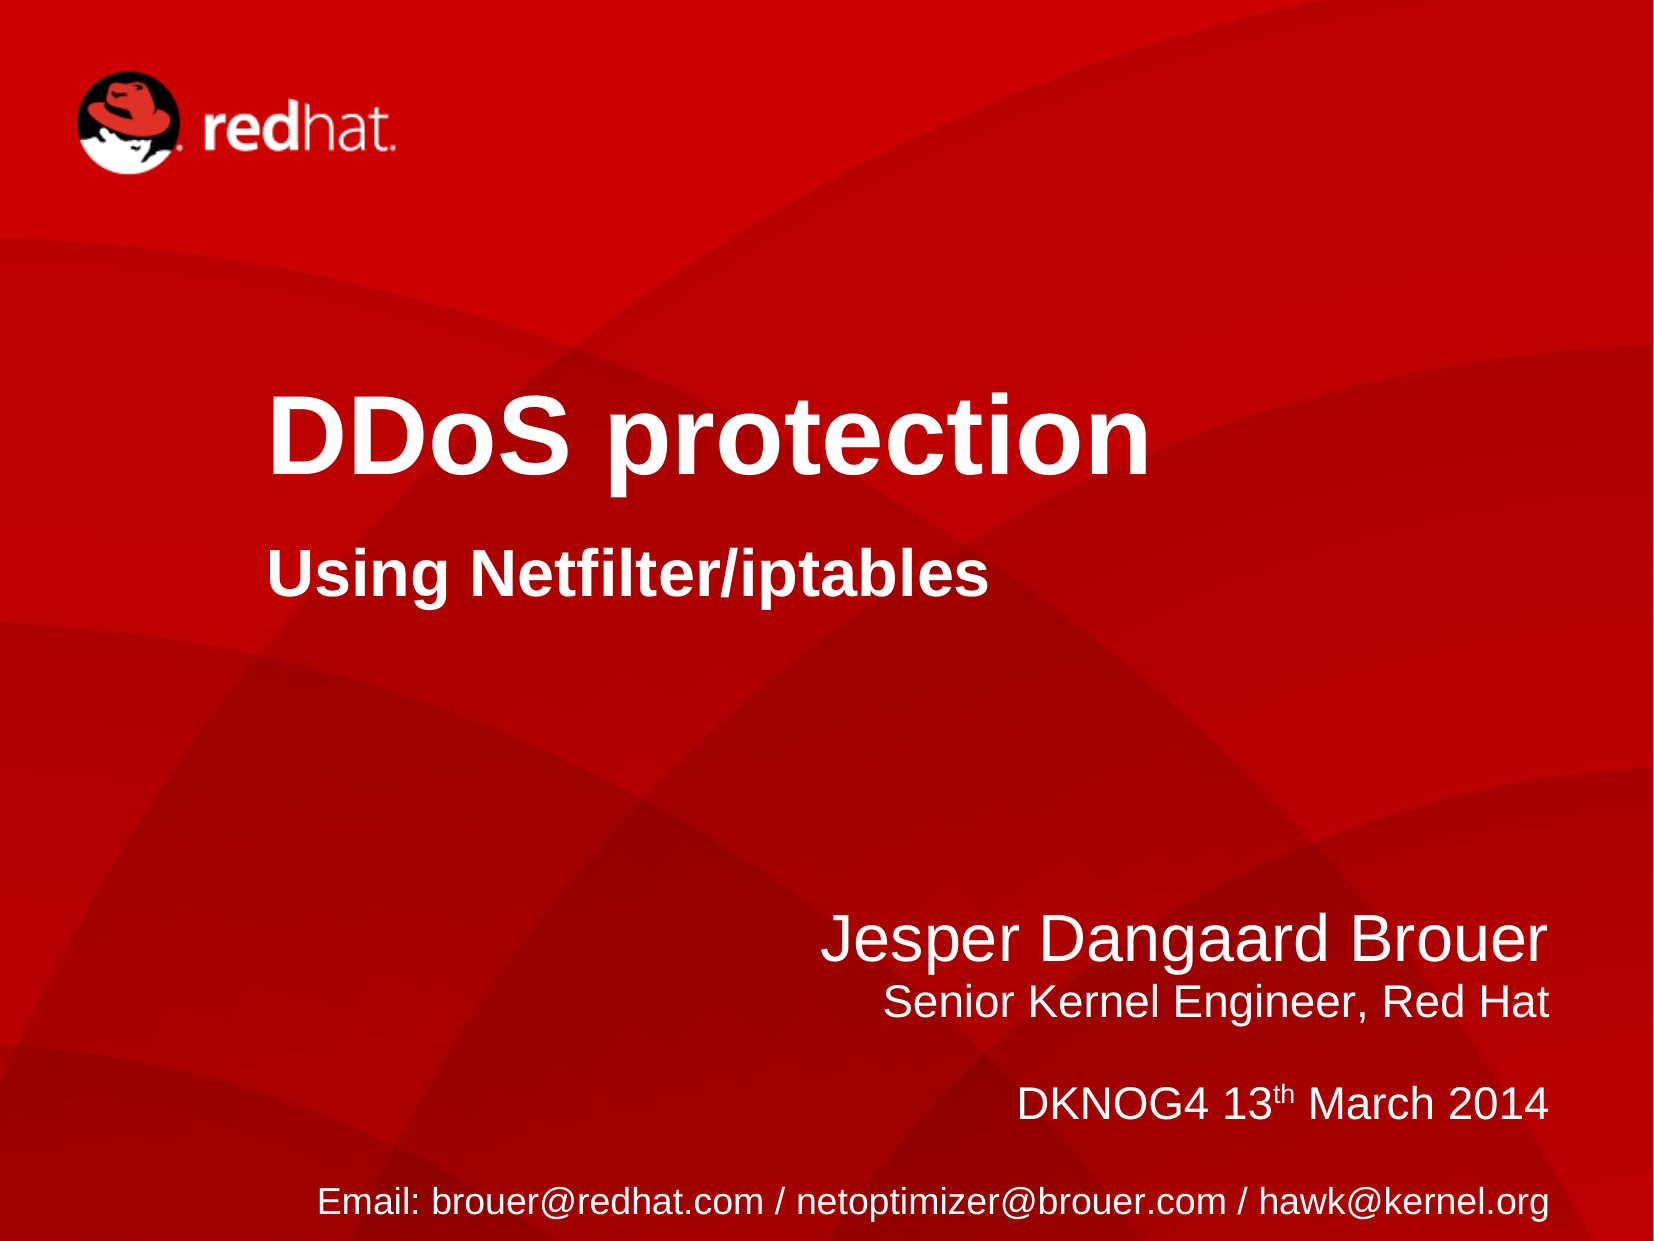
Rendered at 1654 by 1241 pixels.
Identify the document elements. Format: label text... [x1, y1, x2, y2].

text_box Jesper Dangaard Brouer Senior Kernel Engineer, Red Hat DKNOG4 13th March 2014 Email: brouer@redhat.com / netoptimizer@brouer.com / hawk@kernel.org [88, 885, 1565, 1240]
picture [0, 0, 1654, 1241]
text_box DDoS protection Using Netfilter/iptables [250, 295, 1403, 745]
